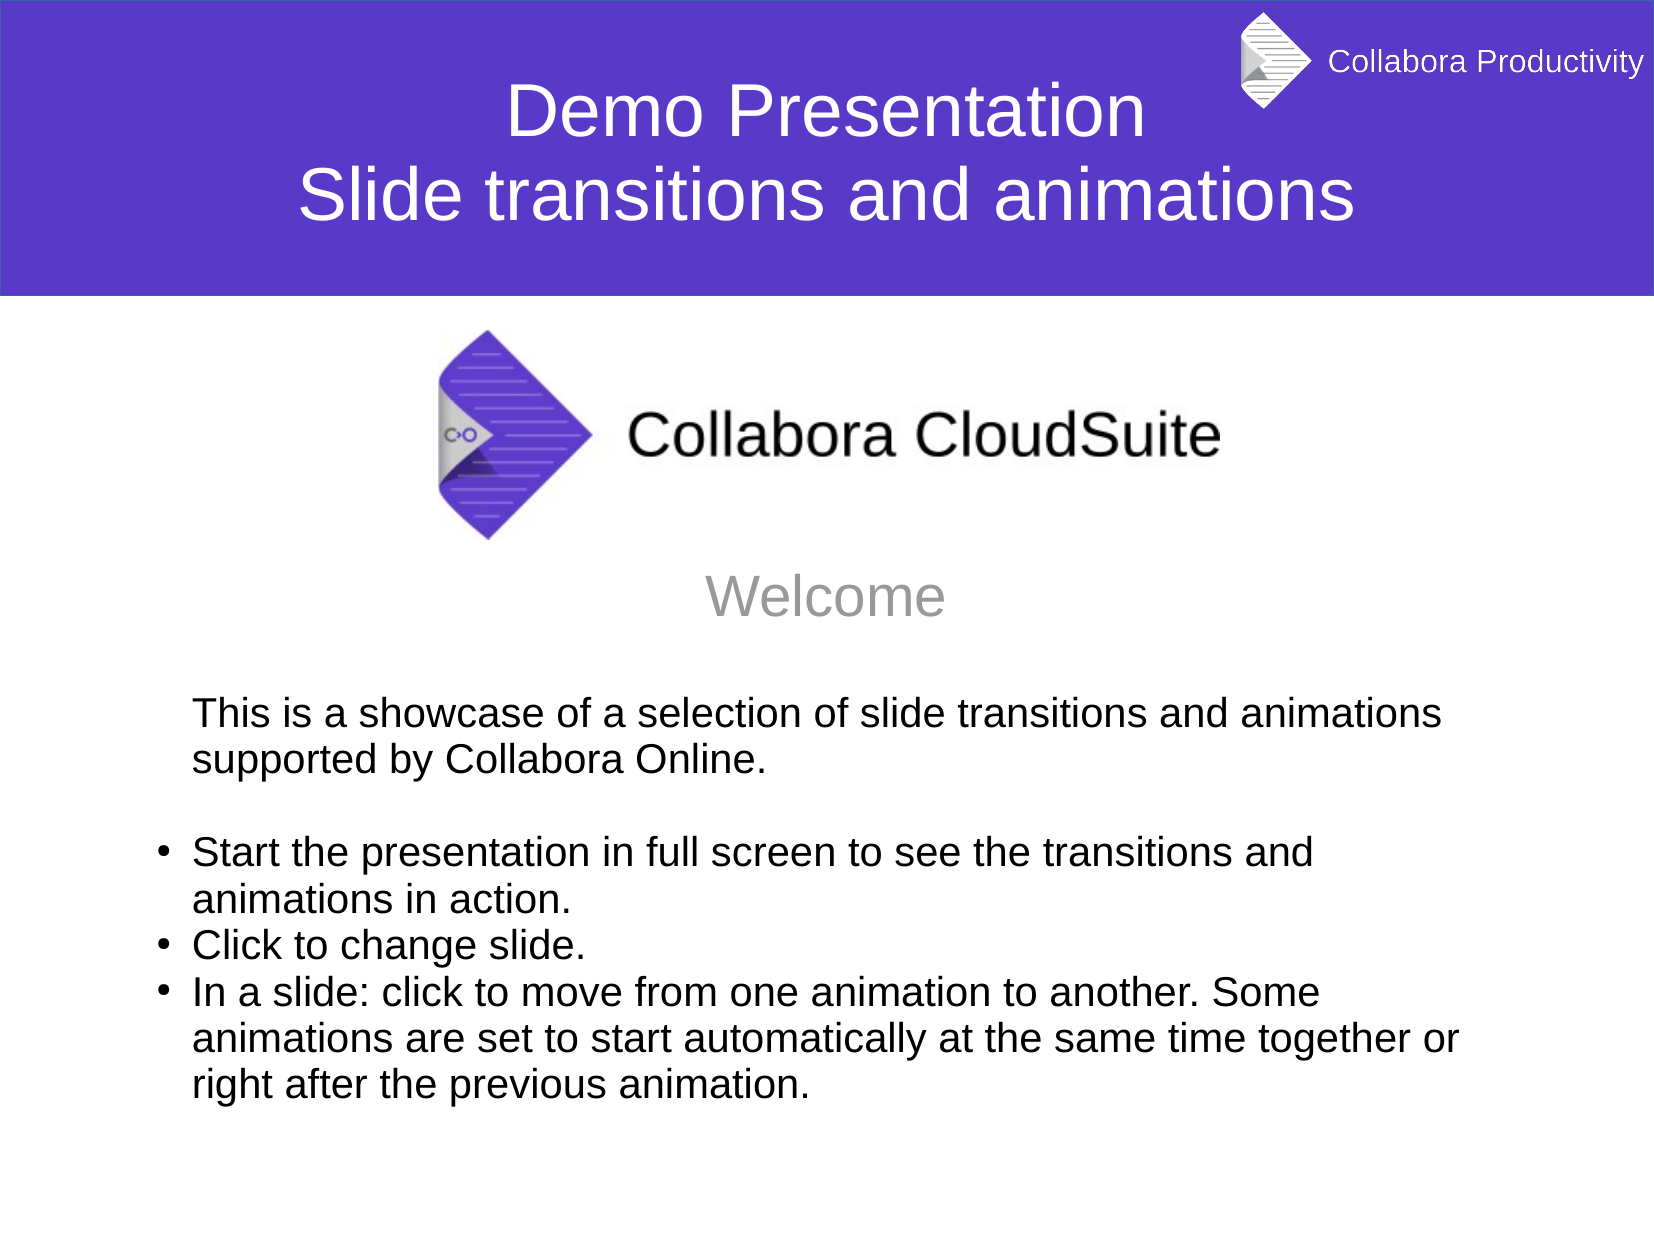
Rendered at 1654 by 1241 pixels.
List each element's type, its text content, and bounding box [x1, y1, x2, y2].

text_box Welcome This is a showcase of a selection of slide transitions and animations supported by Collabora Online. Start the presentation in full screen to see the transitions and animations in action. Click to change slide. In a slide: click to move from one animation to another. Some animations are set to start automatically at the same time together or right after the previous animation. [141, 556, 1512, 1121]
picture [1241, 12, 1644, 109]
title Demo Presentation Slide transitions and animations [82, 49, 1571, 257]
text_box [0, 0, 1654, 296]
picture [438, 330, 1220, 541]
